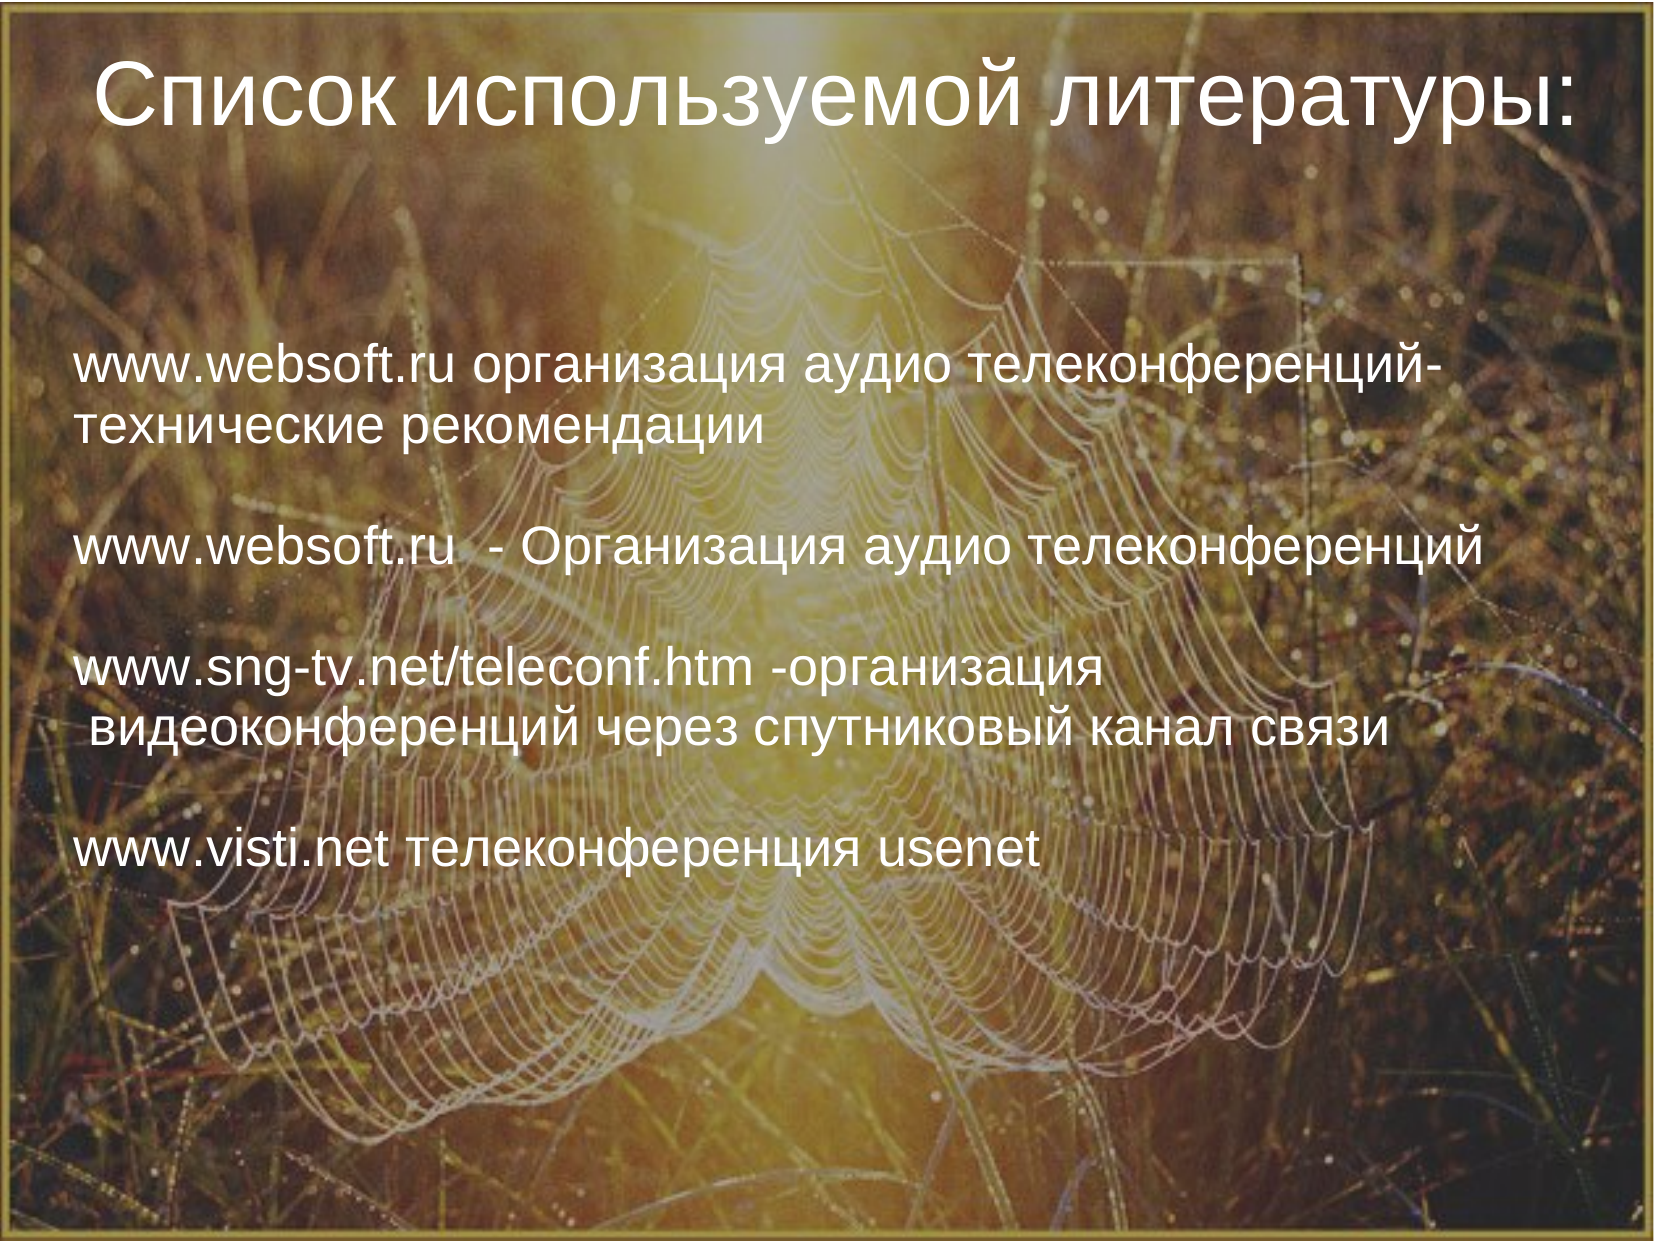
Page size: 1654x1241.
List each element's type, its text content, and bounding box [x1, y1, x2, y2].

picture [0, 2, 1654, 1241]
text_box Список используемой литературы: [90, 42, 1584, 145]
text_box www.websoft.ru организация аудио телеконференций-технические рекомендации www.websoft.ru - Организация аудио телеконференций www.sng-tv.net/teleconf.htm -организация видеоконференций через спутниковый канал связи www.visti.net телеконференция usenet [59, 265, 1536, 1015]
